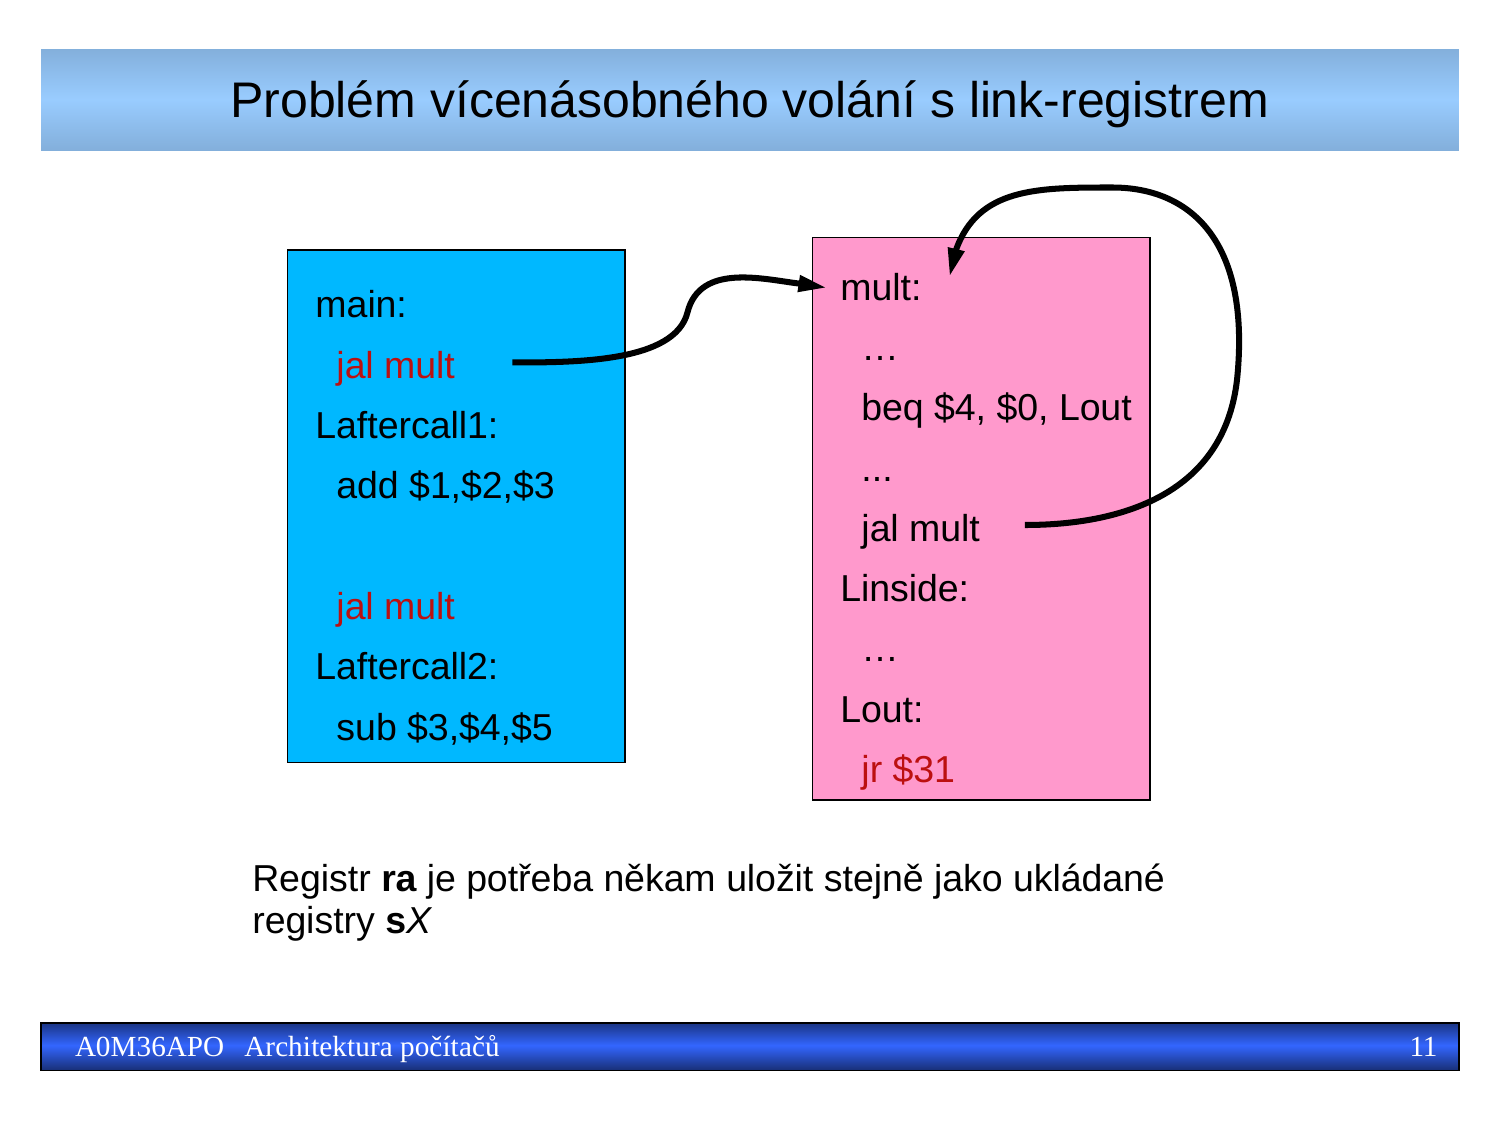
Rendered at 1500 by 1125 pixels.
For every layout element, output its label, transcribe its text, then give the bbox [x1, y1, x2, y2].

text_box Registr ra je potřeba někam uložit stejně jako ukládané registry sX [237, 849, 1288, 949]
text_box mult: … beq $4, $0, Lout ... jal mult Linside: … Lout: jr $31 [812, 237, 1150, 800]
title Problém vícenásobného volání s link-registrem [41, 49, 1459, 151]
text_box main: jal mult Laftercall1: add $1,$2,$3 jal mult Laftercall2: sub $3,$4,$5 [287, 249, 625, 763]
